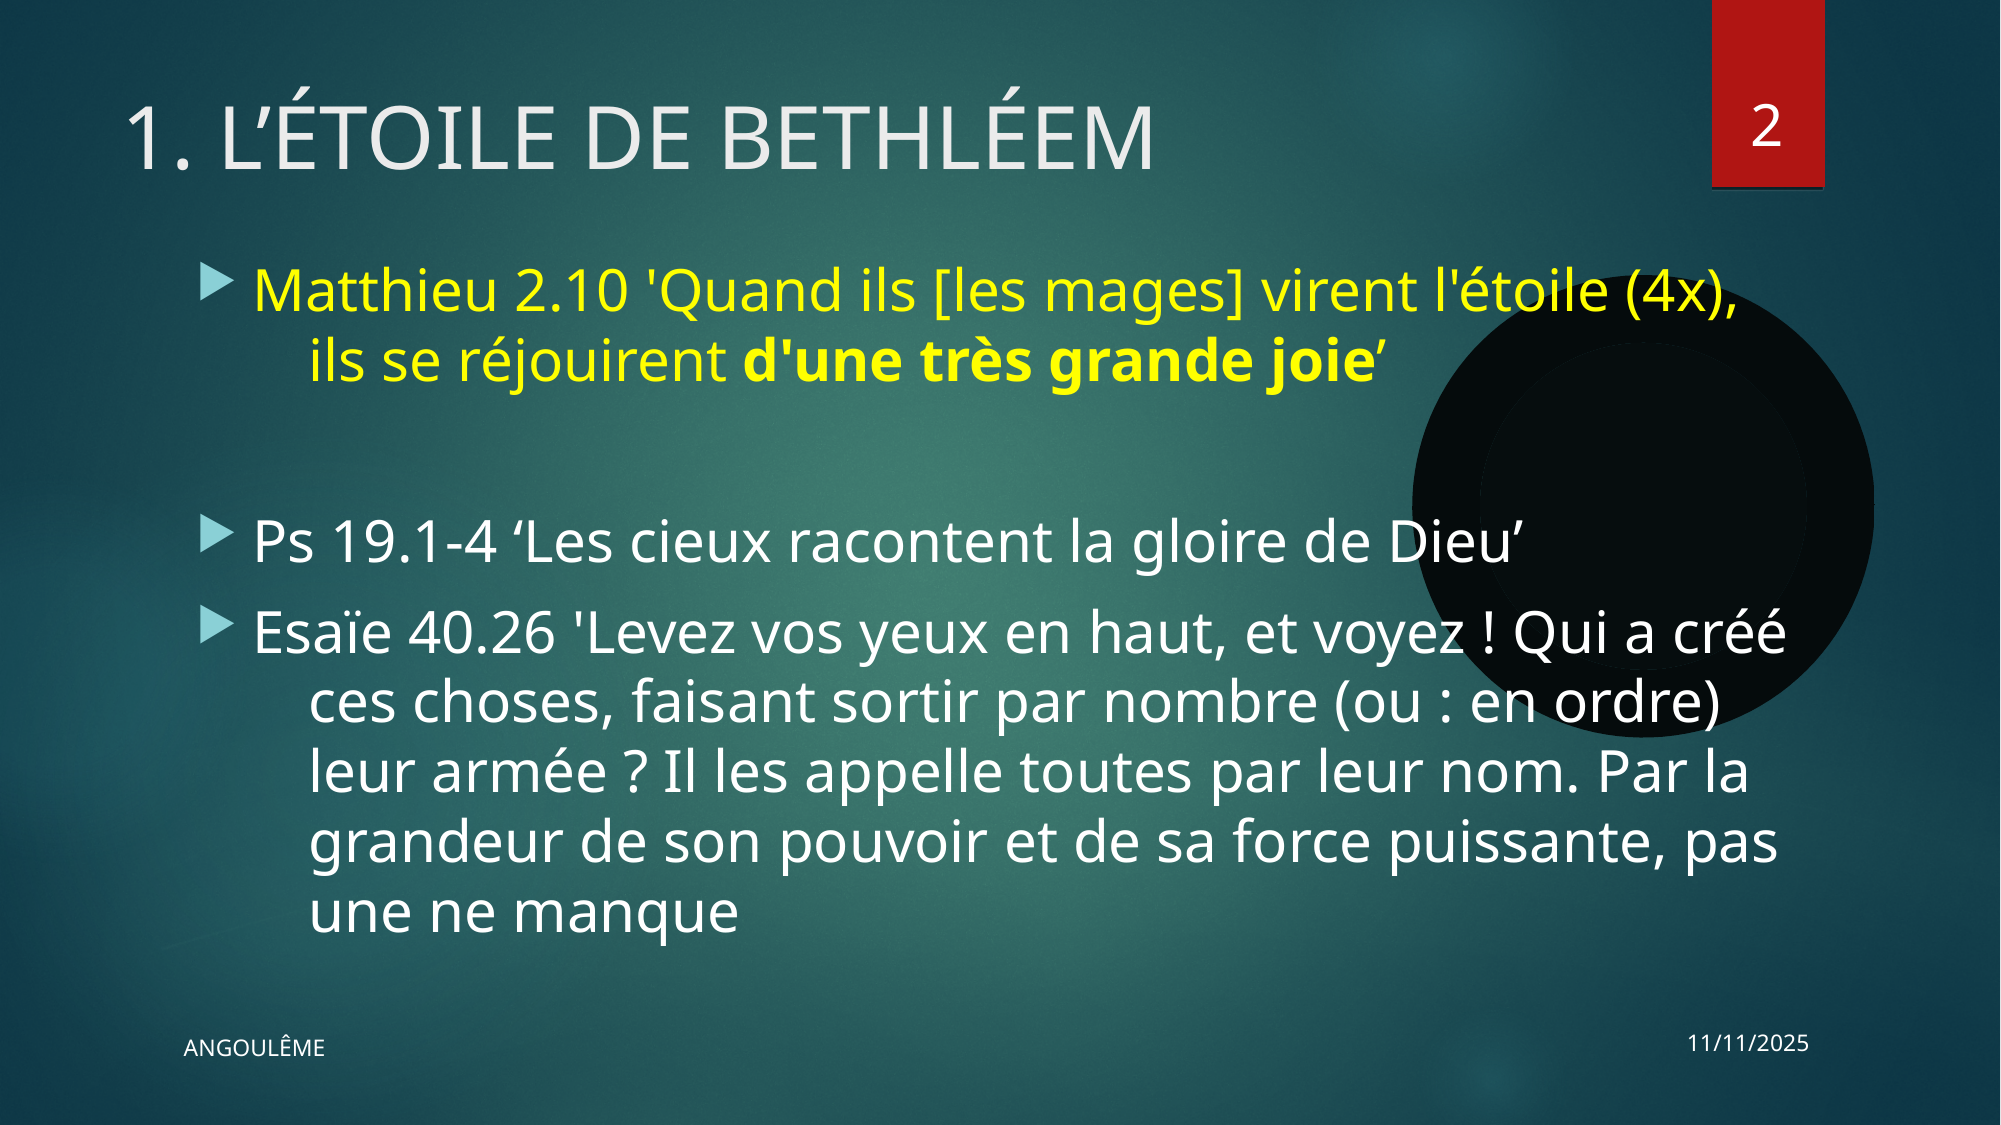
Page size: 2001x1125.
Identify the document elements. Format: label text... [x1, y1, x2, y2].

text_box ANGOULÊME [168, 1025, 364, 1076]
list Matthieu 2.10 'Quand ils [les mages] virent l'étoile (4x), ils se réjouirent d'une très grande joie’ Ps 19.1-4 ‘Les cieux racontent la gloire de Dieu’ Esaïe 40.26 'Levez vos yeux en haut, et voyez ! Qui a créé ces choses, faisant sortir par nombre (ou : en ordre) leur armée ? Il les appelle toutes par leur nom. Par la grandeur de son pouvoir et de sa force puissante, pas une ne manque [181, 245, 1822, 1025]
title 1. L’ÉTOILE DE BETHLÉEM [106, 74, 1649, 305]
text_box [1698, 48, 1836, 175]
text_box 11/11/2025 [1671, 1021, 1835, 1072]
